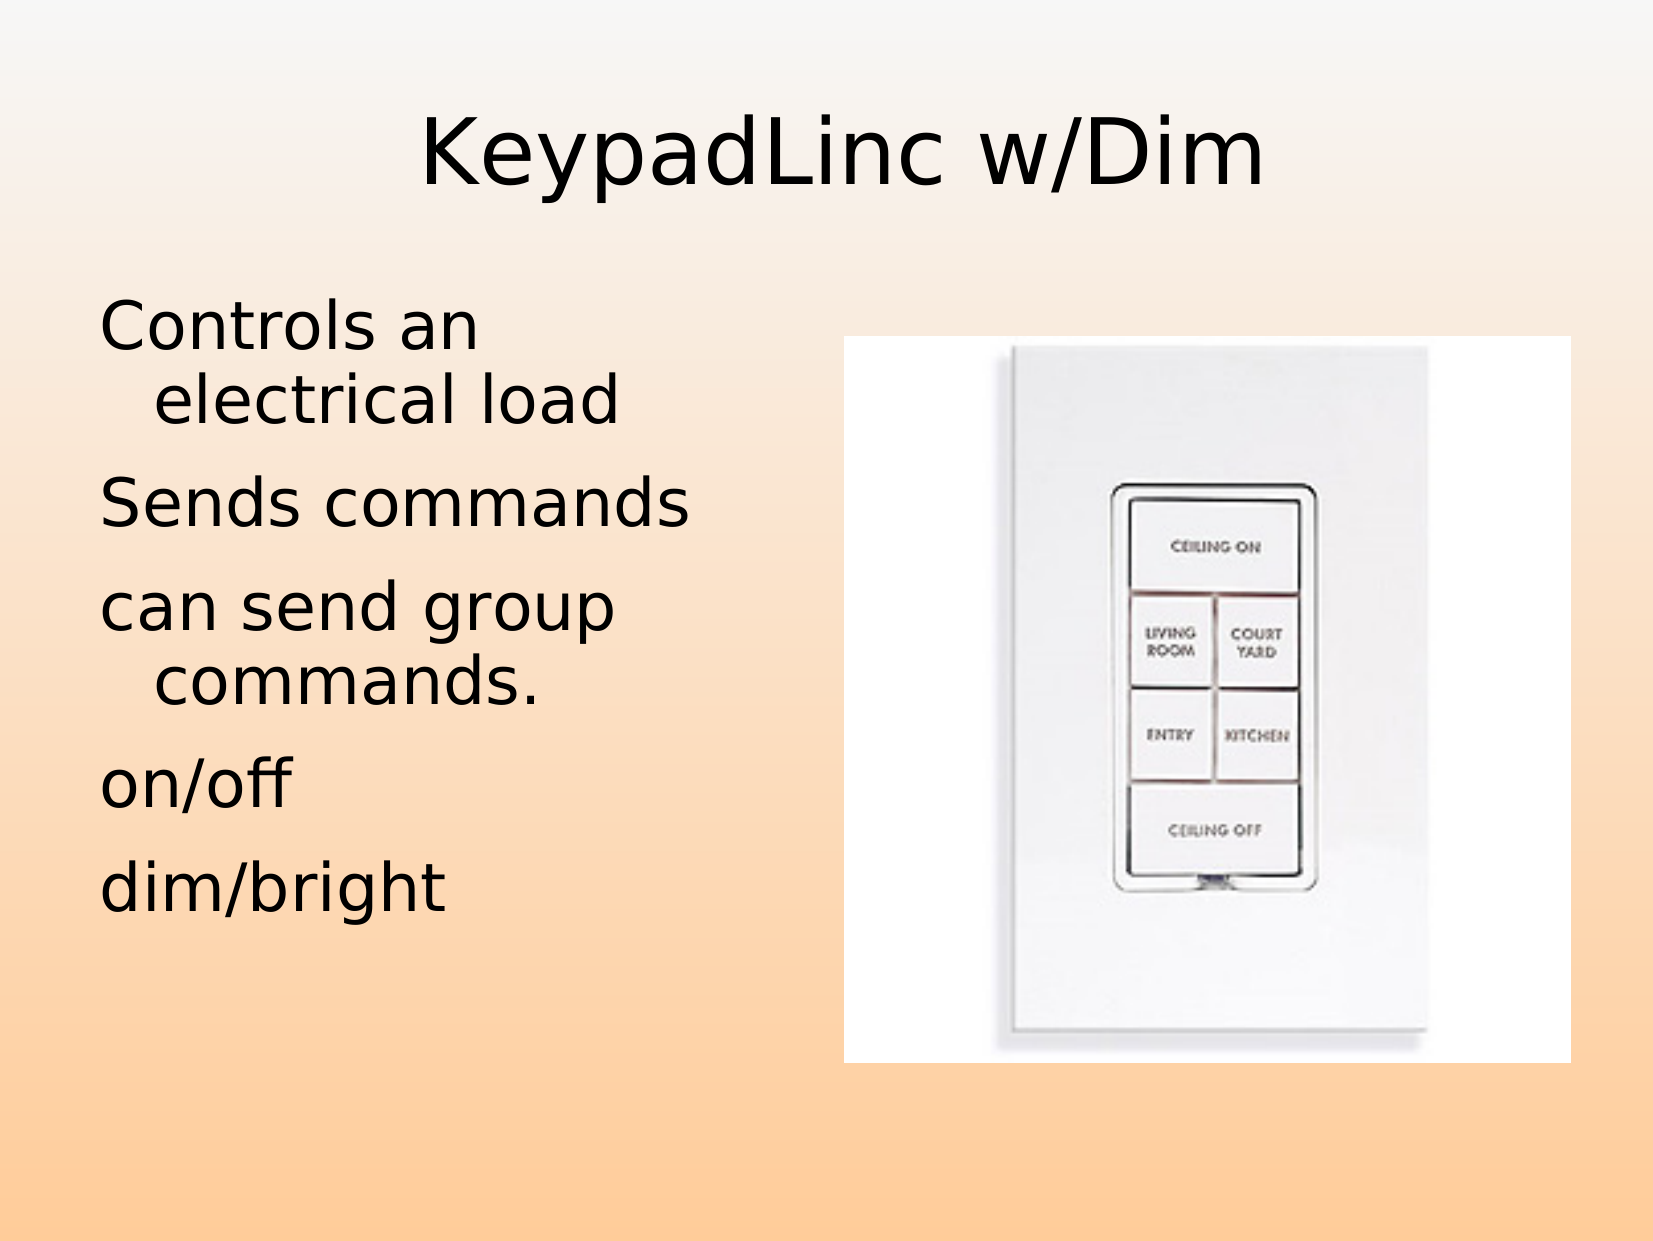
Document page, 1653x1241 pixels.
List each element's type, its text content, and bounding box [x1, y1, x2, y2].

title KeypadLinc w/Dim [82, 49, 1570, 257]
picture [844, 336, 1571, 1063]
list Controls an electrical load Sends commands can send group commands. on/off dim/bright [82, 290, 809, 1109]
